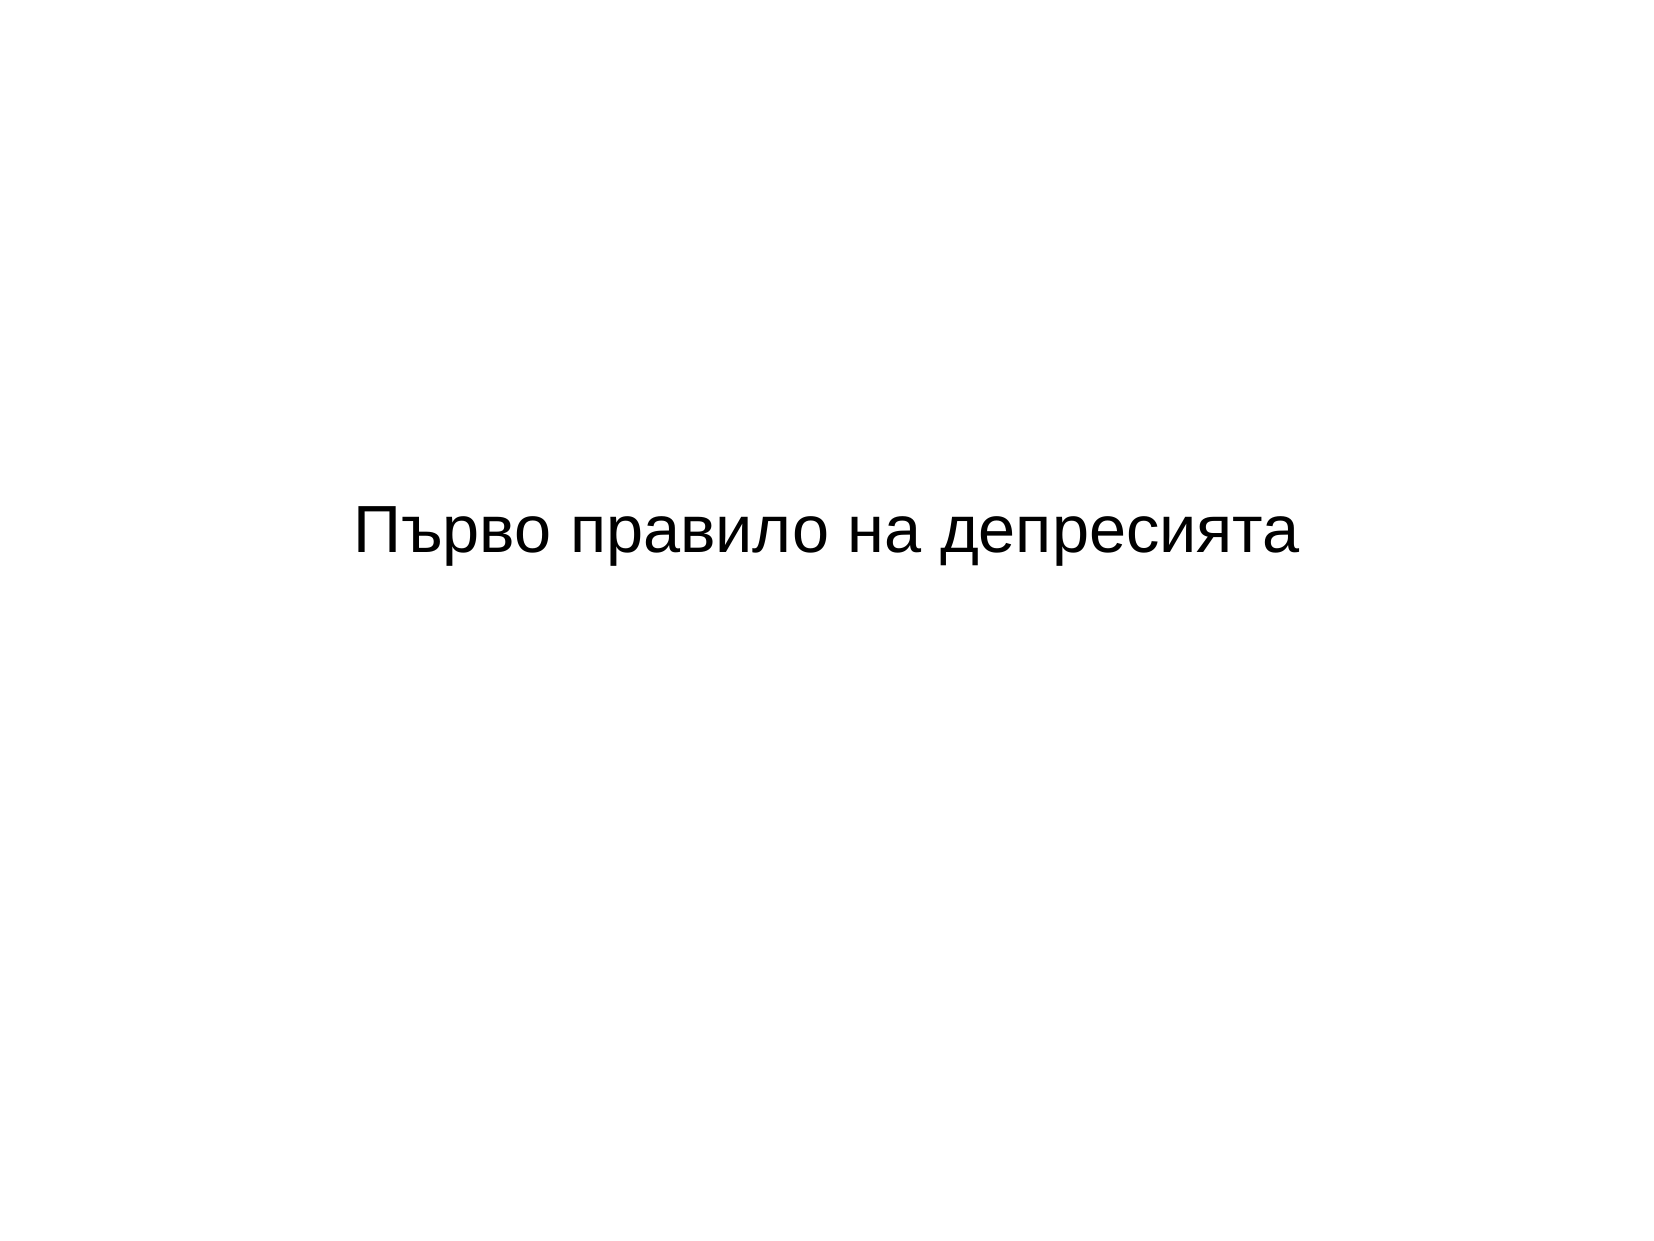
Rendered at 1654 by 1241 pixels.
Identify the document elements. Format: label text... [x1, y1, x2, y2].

subtitle Първо правило на депресията [82, 49, 1571, 1010]
